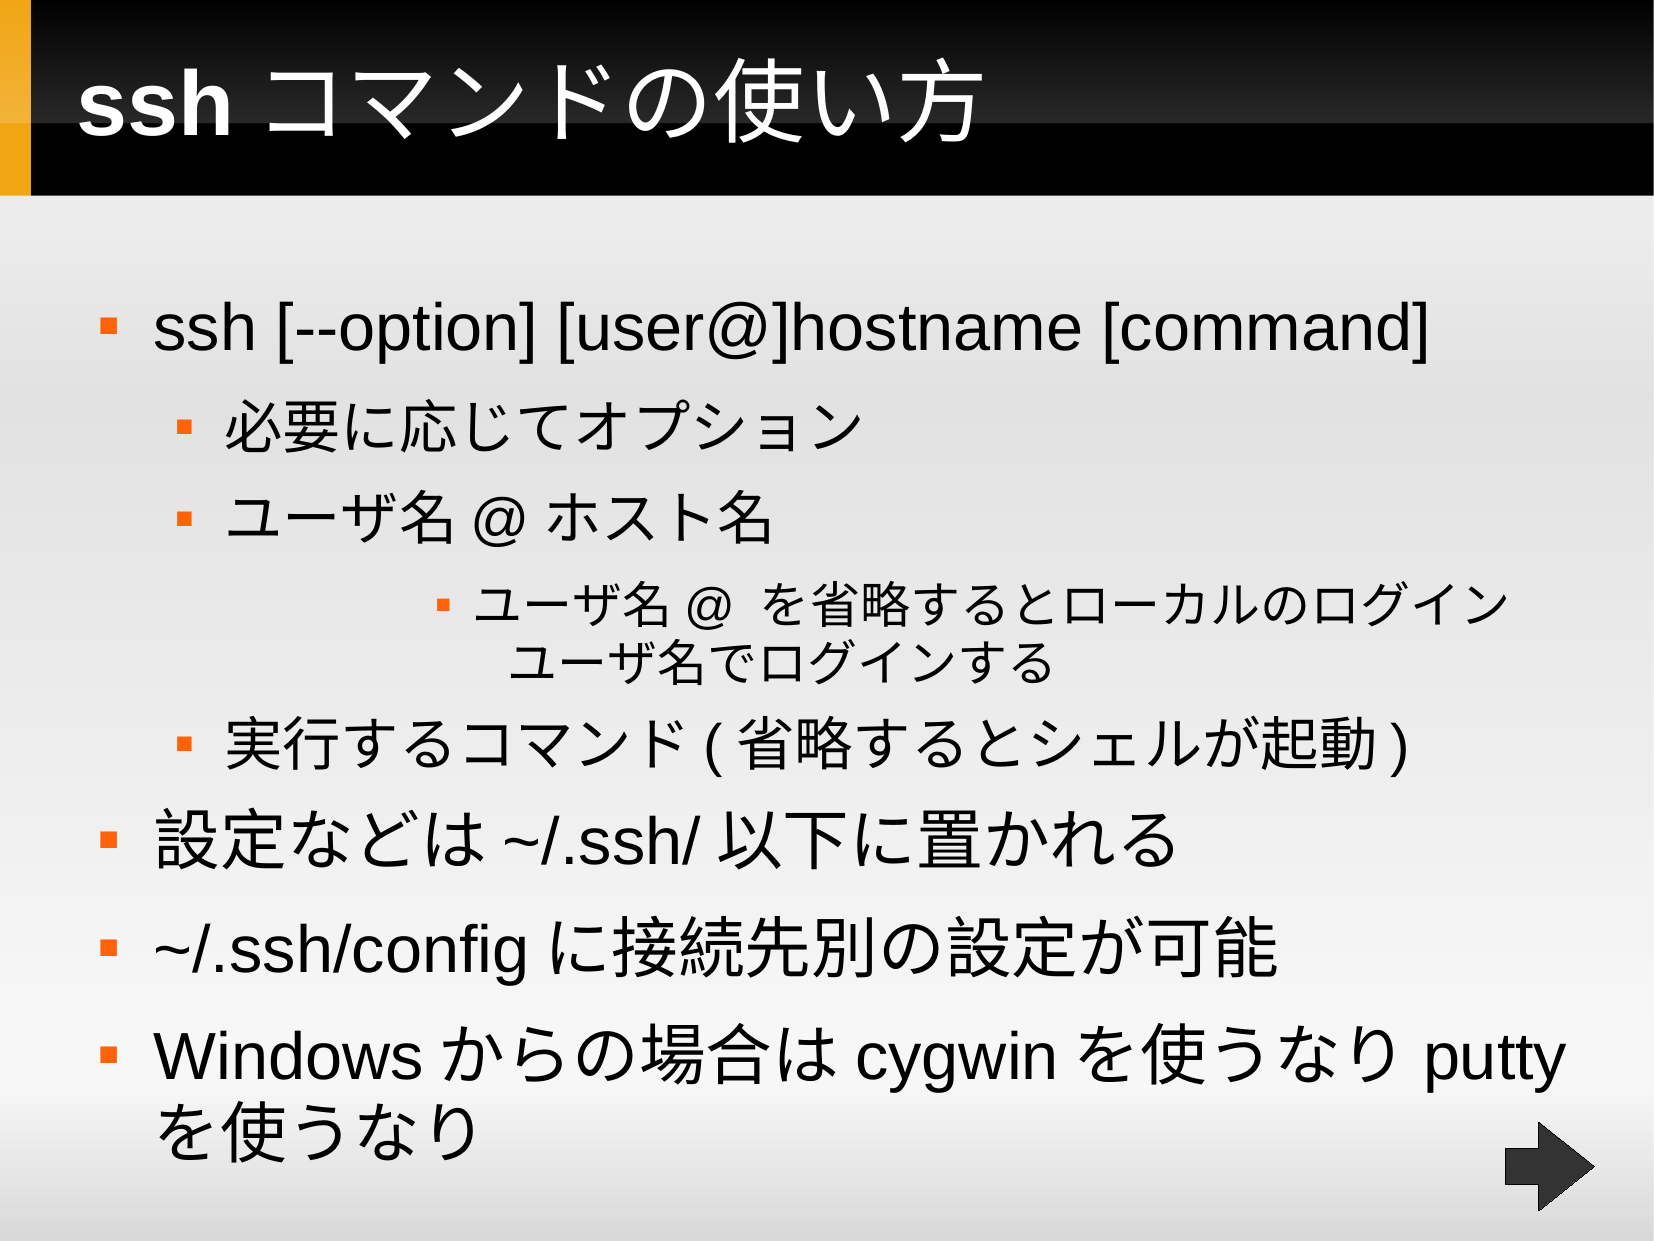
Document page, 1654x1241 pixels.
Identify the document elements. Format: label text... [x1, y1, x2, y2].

picture [0, 0, 1654, 1241]
list ssh [--option] [user@]hostname [command] 必要に応じてオプション ユーザ名@ホスト名 ユーザ名@ を省略するとローカルのログインユーザ名でログインする 実行するコマンド(省略するとシェルが起動) 設定などは~/.ssh/以下に置かれる ~/.ssh/configに接続先別の設定が可能 Windowsからの場合はcygwinを使うなりputtyを使うなり [82, 290, 1571, 1173]
text_box [1505, 1122, 1595, 1211]
title sshコマンドの使い方 [76, 7, 1565, 200]
